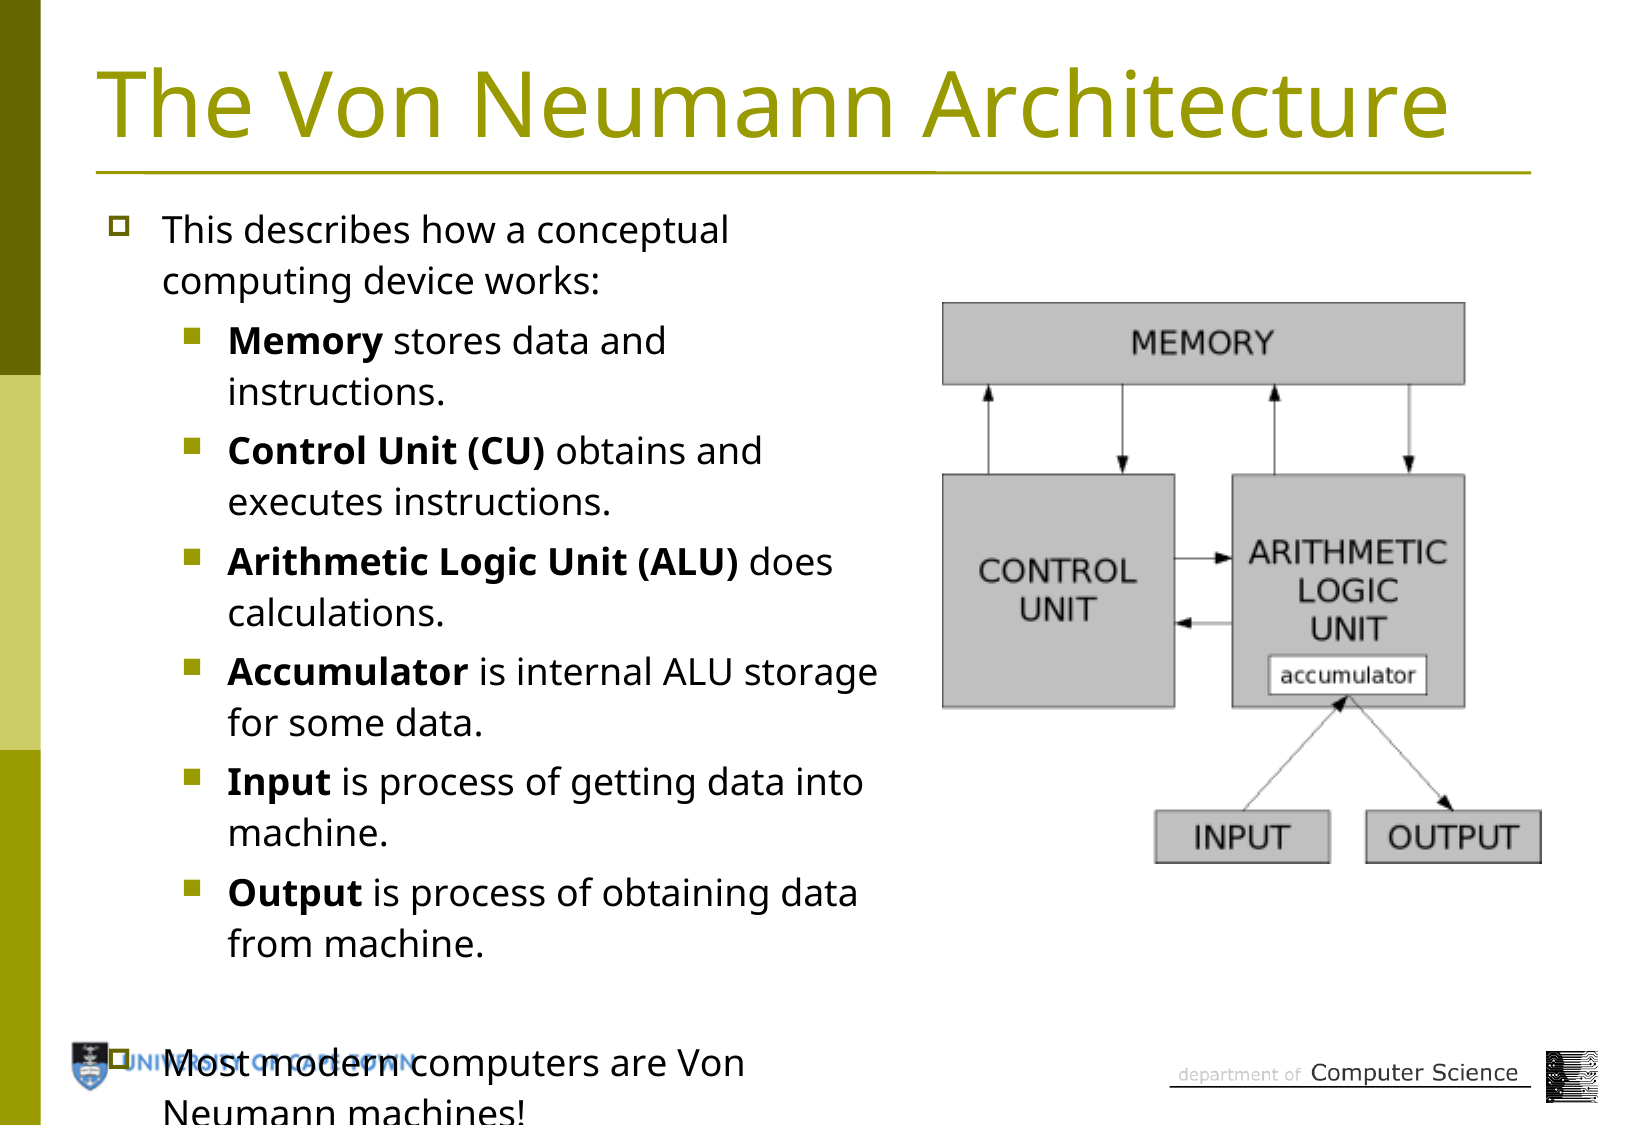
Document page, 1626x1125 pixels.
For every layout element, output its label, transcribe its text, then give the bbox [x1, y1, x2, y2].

list This describes how a conceptual computing device works: Memory stores data and instructions. Control Unit (CU) obtains and executes instructions. Arithmetic Logic Unit (ALU) does calculations. Accumulator is internal ALU storage for some data. Input is process of getting data into machine. Output is process of obtaining data from machine. Most modern computers are Von Neumann machines! [91, 196, 908, 1055]
title The Von Neumann Architecture [81, 45, 1544, 173]
picture [112, 1055, 125, 1065]
picture [61, 1024, 415, 1103]
picture [172, 1055, 184, 1070]
picture [1546, 1051, 1598, 1103]
picture [322, 1058, 334, 1074]
picture [942, 302, 1542, 864]
picture [1169, 1043, 1532, 1091]
